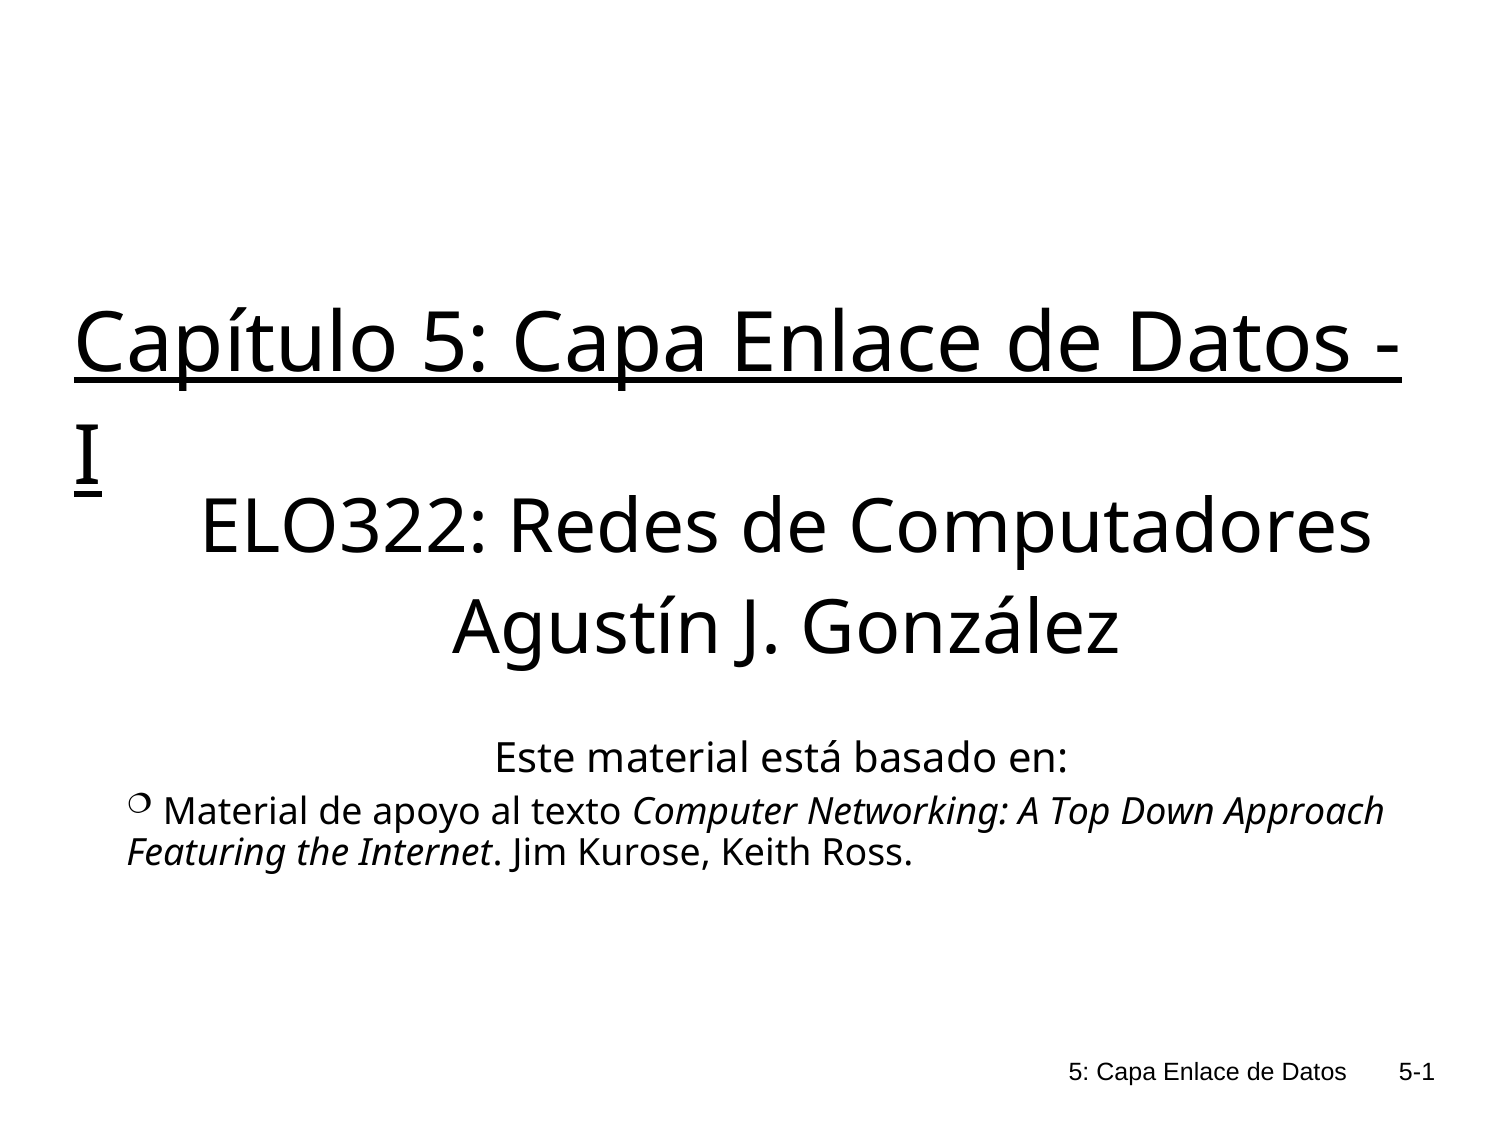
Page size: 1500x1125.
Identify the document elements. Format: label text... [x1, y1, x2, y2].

subtitle ELO322: Redes de Computadores Agustín J. González Este material está basado en: Material de apoyo al texto Computer Networking: A Top Down Approach Featuring the Internet. Jim Kurose, Keith Ross. [36, 479, 1463, 1125]
title Capítulo 5: Capa Enlace de Datos - I [59, 279, 1447, 479]
